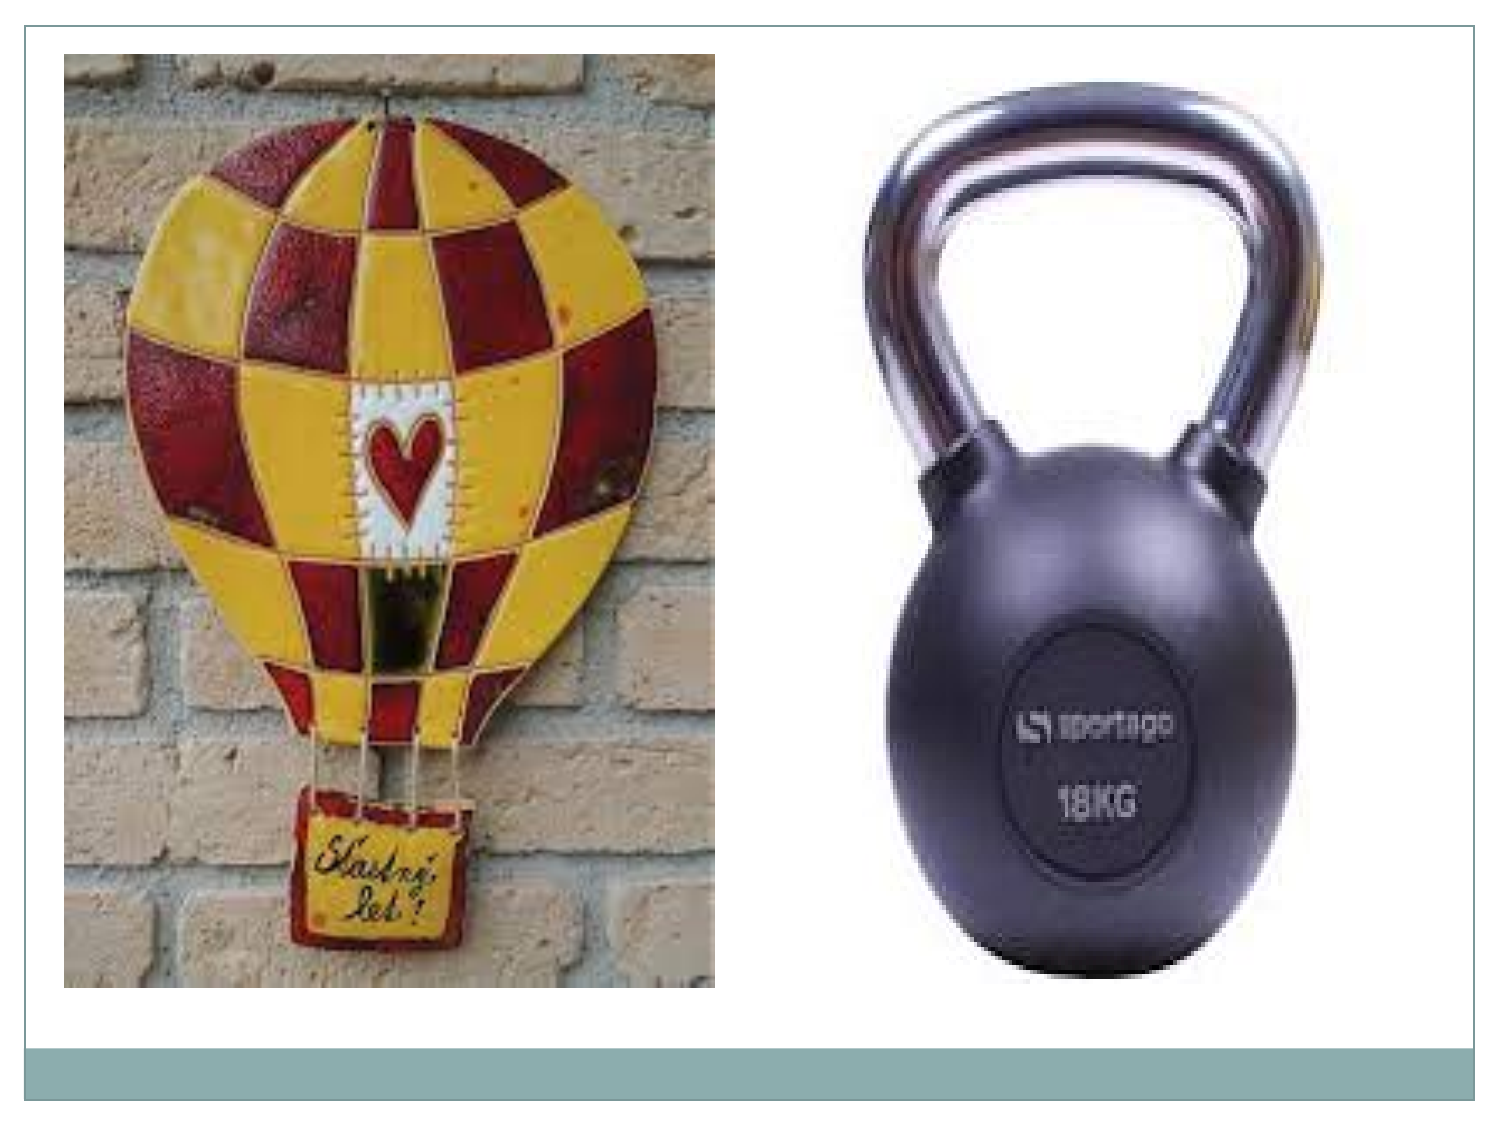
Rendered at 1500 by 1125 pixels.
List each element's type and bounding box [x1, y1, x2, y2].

picture [750, 78, 1436, 984]
picture [64, 54, 715, 988]
